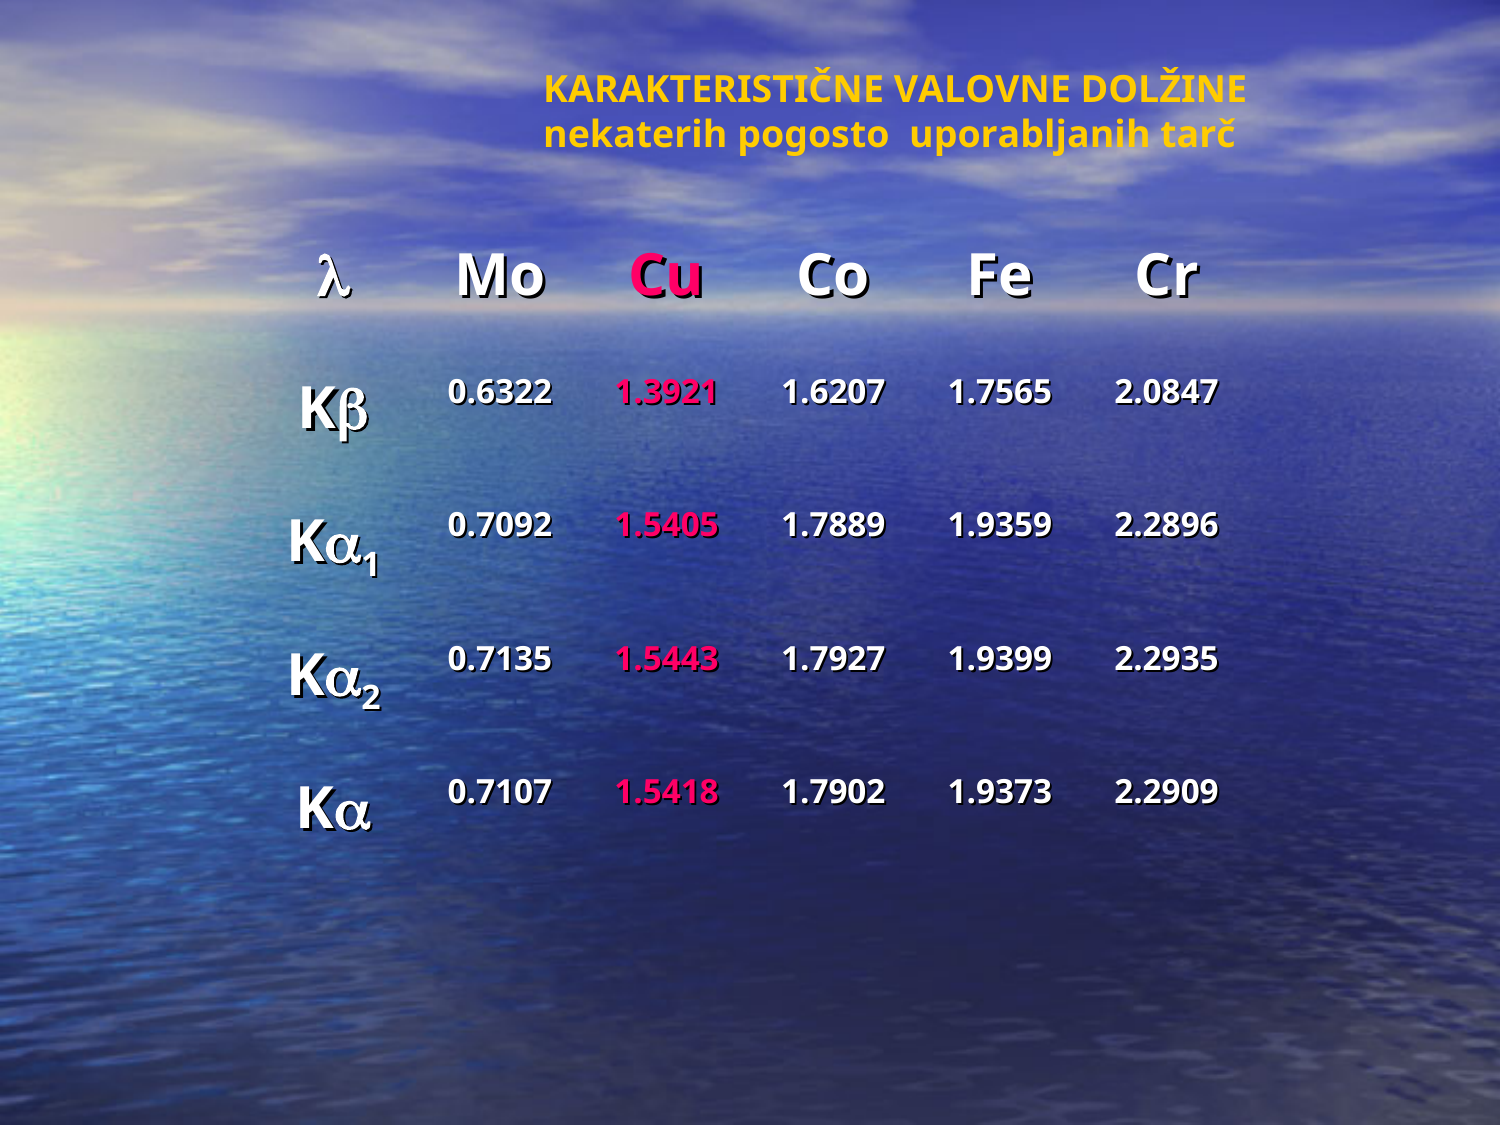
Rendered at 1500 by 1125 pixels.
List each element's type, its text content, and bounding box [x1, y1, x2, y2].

table_cell 1.5418 [583, 763, 750, 896]
table_cell K [250, 763, 417, 896]
table_cell 1.5443 [583, 629, 750, 763]
table_header Cu [583, 229, 750, 362]
table_header Mo [417, 229, 583, 362]
table_header Cr [1083, 229, 1250, 362]
table_cell K [250, 362, 417, 496]
table_cell K2 [250, 629, 417, 763]
table_cell 2.2909 [1083, 763, 1250, 896]
table_header Fe [917, 229, 1083, 362]
table_cell 2.2896 [1083, 496, 1250, 629]
picture [0, 0, 1500, 1125]
table_cell 1.7927 [750, 629, 917, 763]
table_cell 1.9359 [917, 496, 1083, 629]
table_cell 1.7902 [750, 763, 917, 896]
table_cell 1.7889 [750, 496, 917, 629]
table_cell 0.6322 [417, 362, 583, 496]
table_cell 1.3921 [583, 362, 750, 496]
table_cell K1 [250, 496, 417, 629]
table_cell 0.7092 [417, 496, 583, 629]
text_box KARAKTERISTIČNE VALOVNE DOLŽINE nekaterih pogosto uporabljanih tarč [528, 57, 1273, 163]
table_cell 0.7135 [417, 629, 583, 763]
table_cell 1.9399 [917, 629, 1083, 763]
table_cell 2.0847 [1083, 362, 1250, 496]
table_cell 1.5405 [583, 496, 750, 629]
table_cell 1.9373 [917, 763, 1083, 896]
table_cell 1.6207 [750, 362, 917, 496]
table_header Co [750, 229, 917, 362]
table_header  [250, 229, 417, 362]
table_cell 0.7107 [417, 763, 583, 896]
table_cell 2.2935 [1083, 629, 1250, 763]
table_cell 1.7565 [917, 362, 1083, 496]
